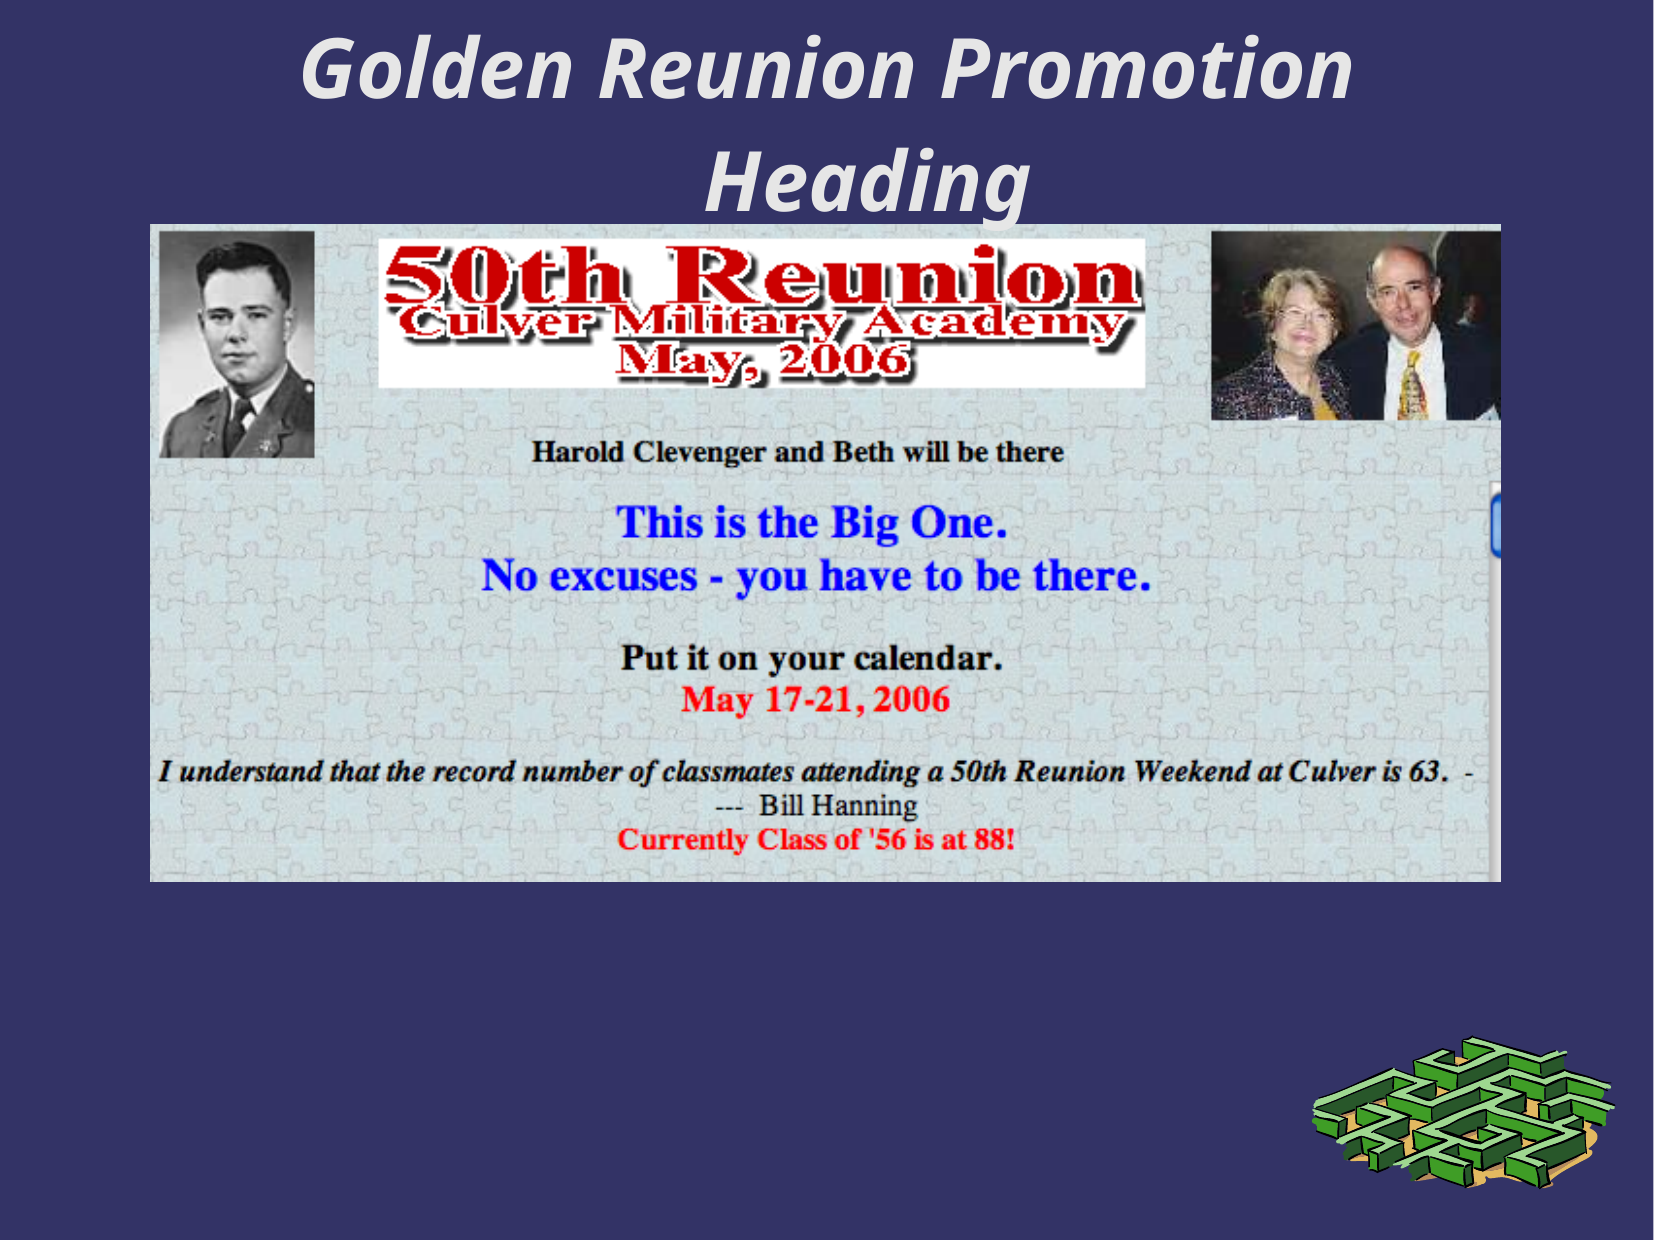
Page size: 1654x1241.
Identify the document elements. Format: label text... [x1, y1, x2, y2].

picture [150, 227, 1501, 882]
title Golden Reunion Promotion Heading [121, 19, 1534, 227]
